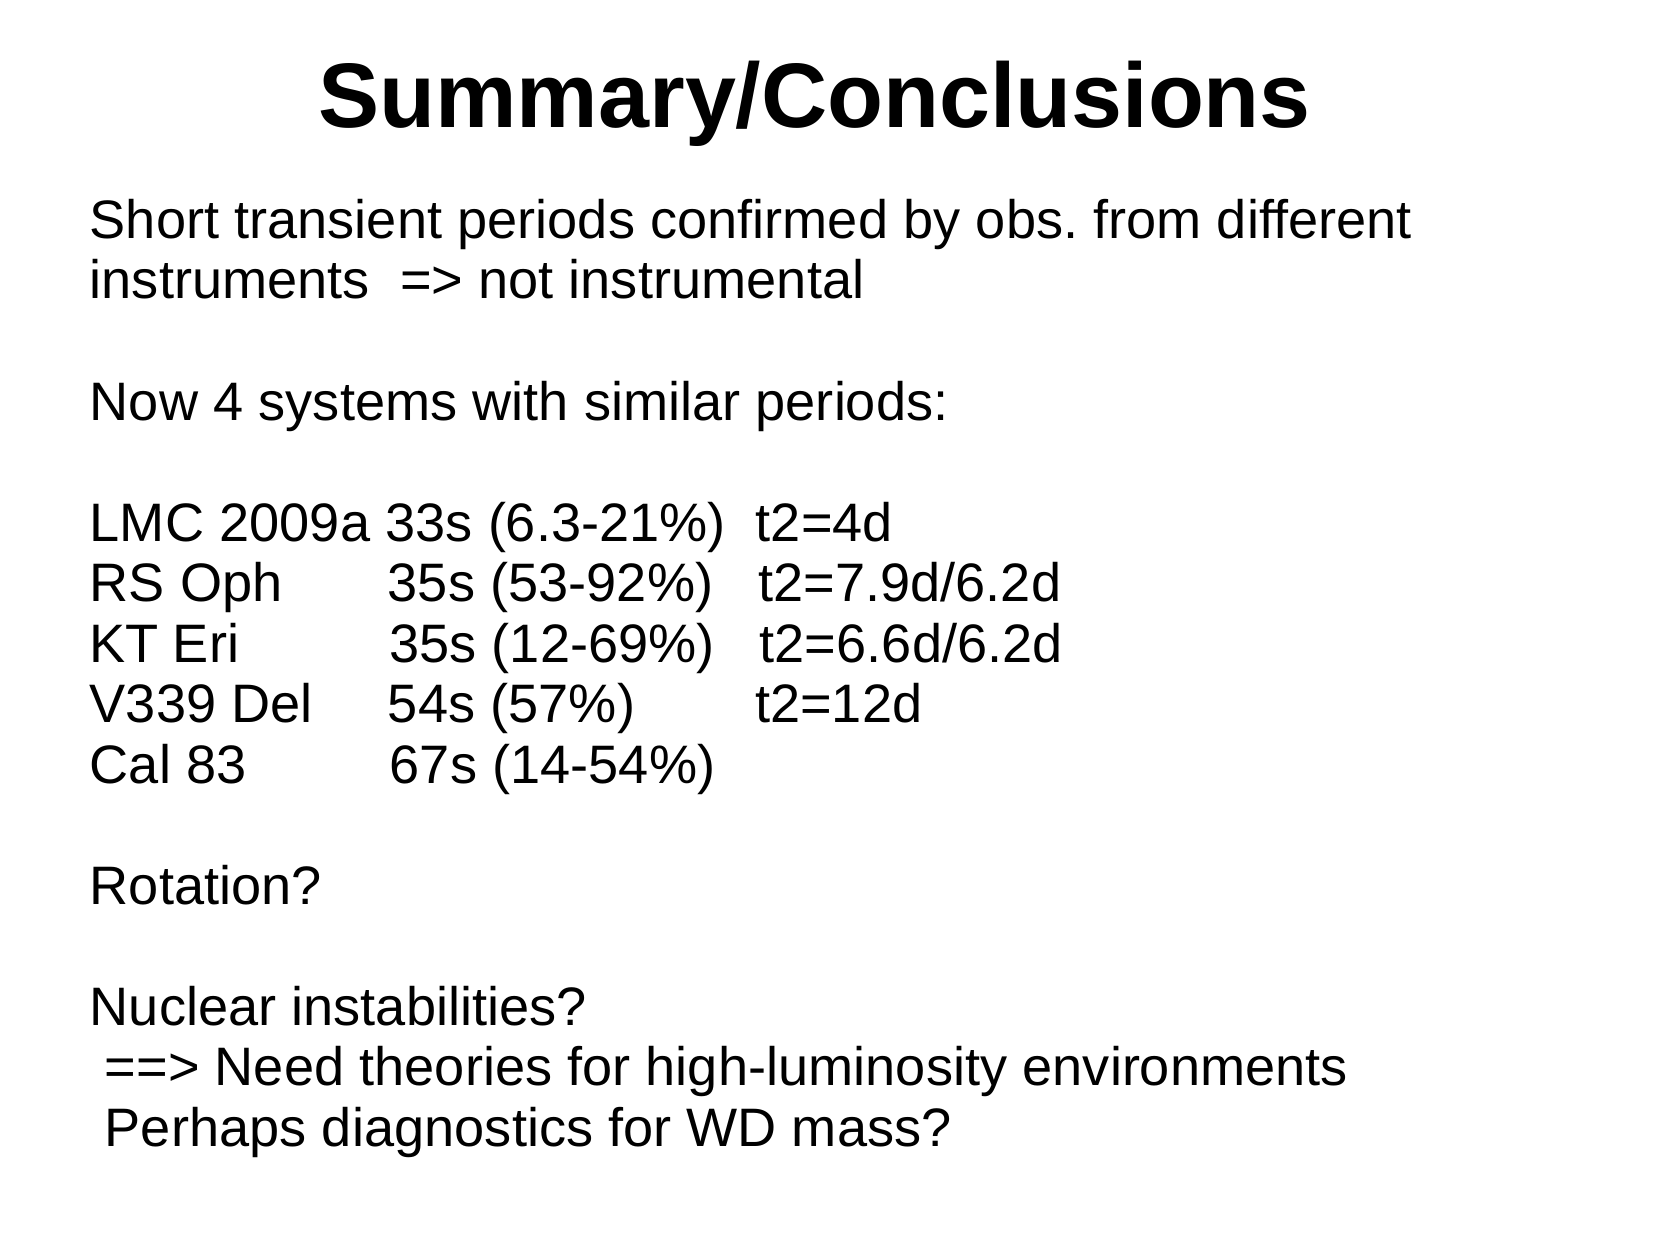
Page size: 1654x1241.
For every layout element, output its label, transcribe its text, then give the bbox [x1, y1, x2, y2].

text_box Summary/Conclusions Short transient periods confirmed by obs. from different instruments => not instrumental Now 4 systems with similar periods: LMC 2009a 33s (6.3-21%) t2=4d RS Oph 35s (53-92%) t2=7.9d/6.2d KT Eri 35s (12-69%) t2=6.6d/6.2d V339 Del 54s (57%) t2=12d Cal 83 67s (14-54%) Rotation? Nuclear instabilities? ==> Need theories for high-luminosity environments Perhaps diagnostics for WD mass? [75, 37, 1654, 1166]
